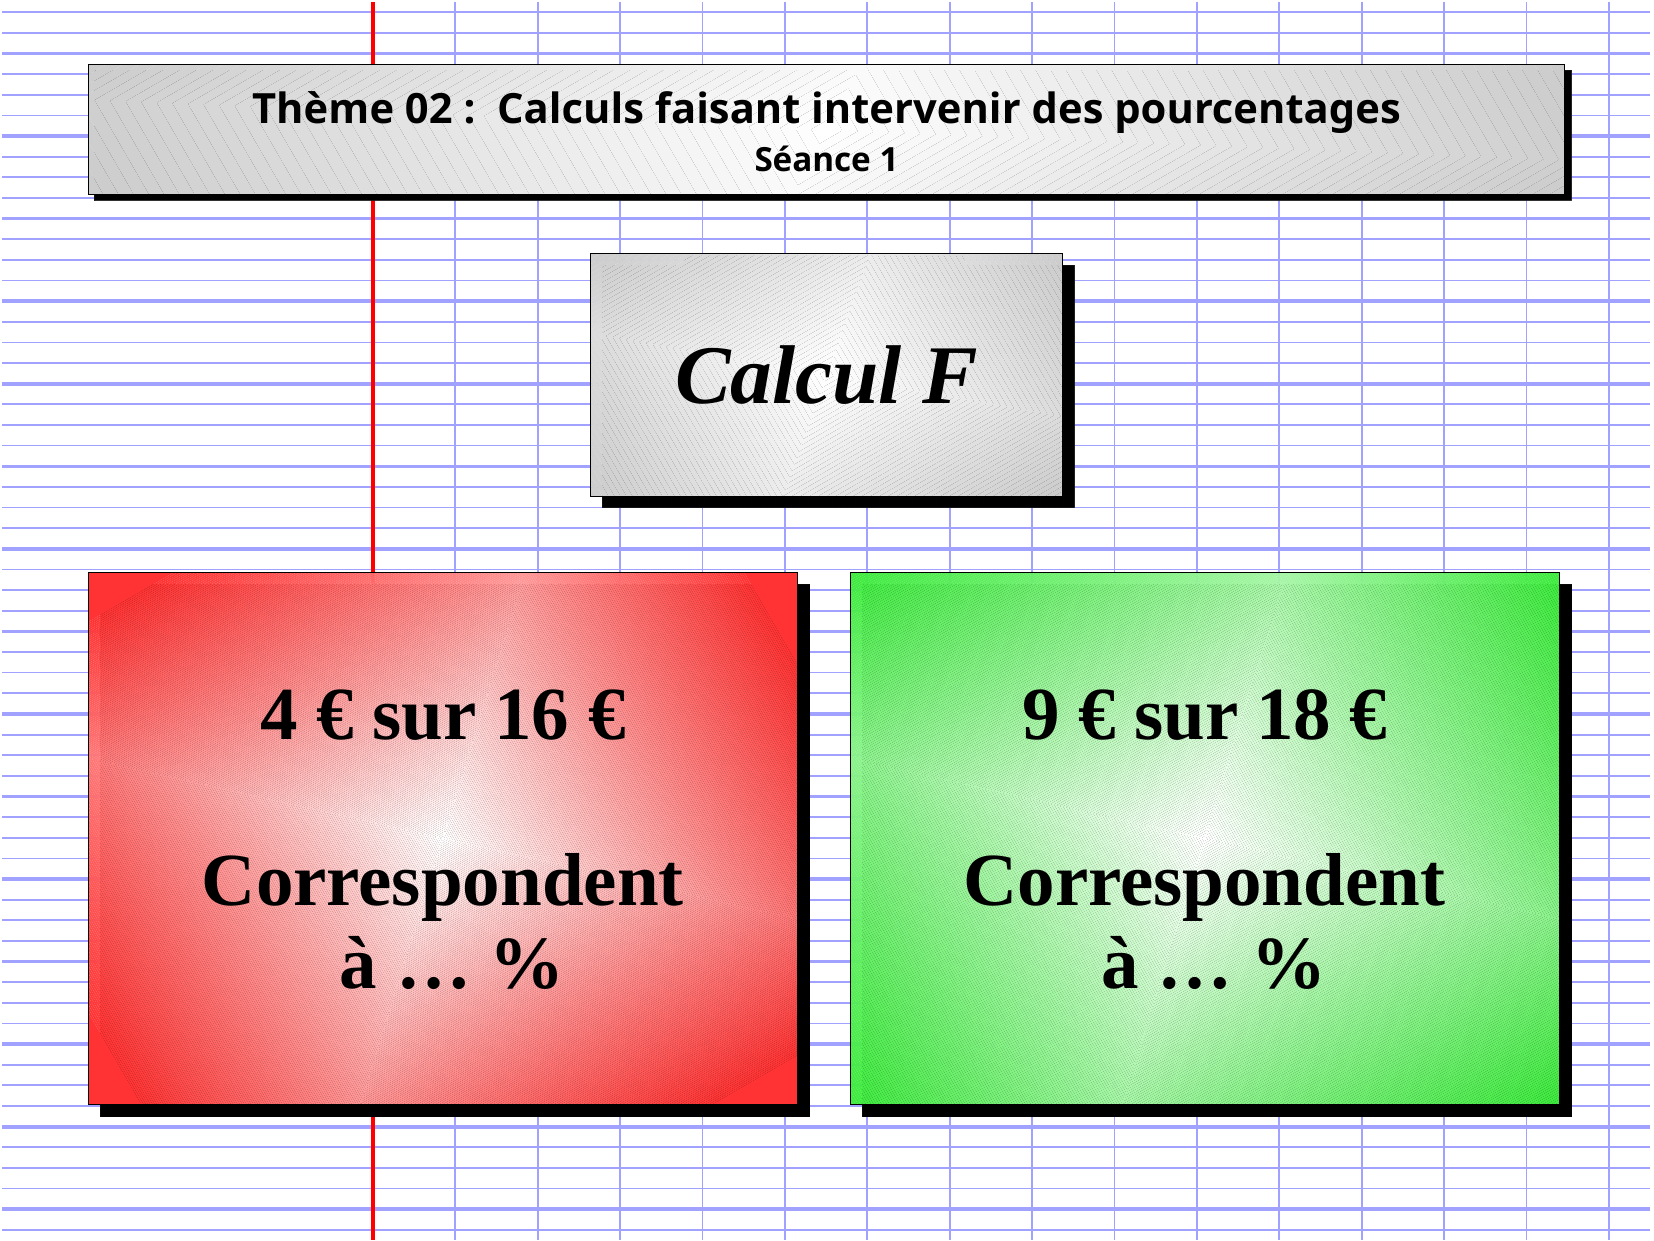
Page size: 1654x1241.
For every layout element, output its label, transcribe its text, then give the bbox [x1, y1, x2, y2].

picture [0, 0, 1654, 1241]
text_box 9 € sur 18 € Correspondent à … % [850, 572, 1560, 1105]
text_box Thème 02 : Calculs faisant intervenir des pourcentages Séance 1 [88, 64, 1565, 195]
text_box Calcul F [590, 253, 1063, 497]
text_box 4 € sur 16 € Correspondent à … % [88, 572, 798, 1105]
